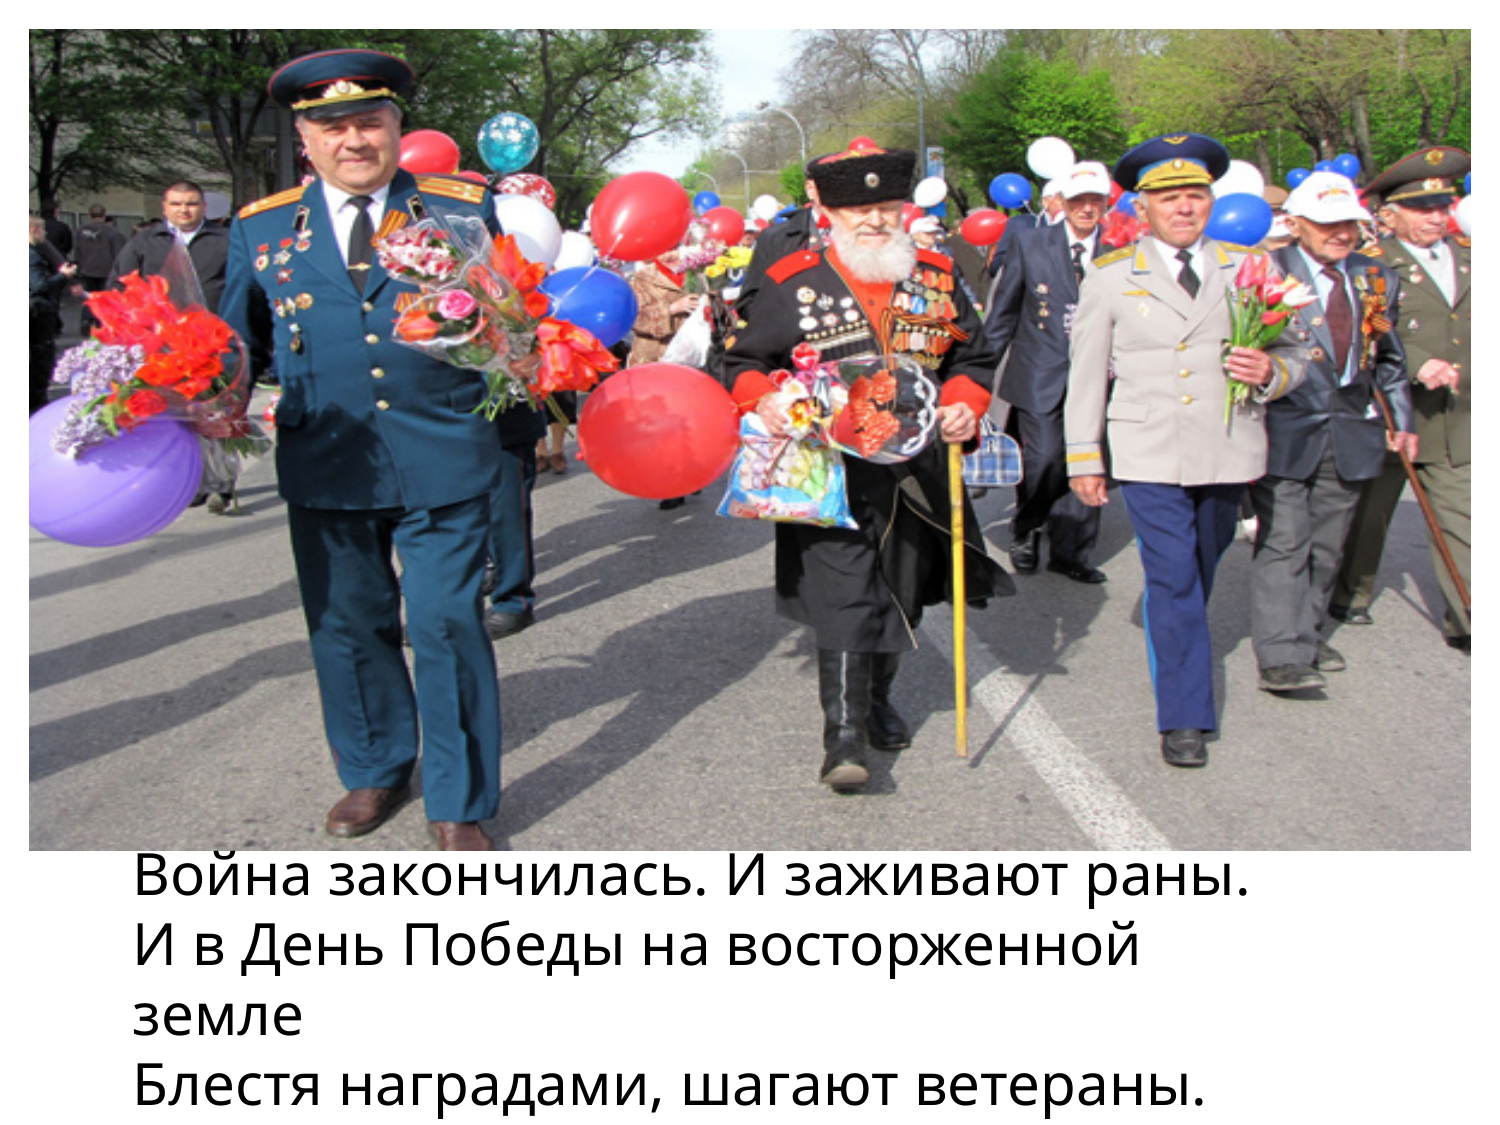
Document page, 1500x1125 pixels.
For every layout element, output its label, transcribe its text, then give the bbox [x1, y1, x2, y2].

picture [29, 29, 1471, 852]
text_box Война закончилась. И заживают раны. И в День Победы на восторженной земле Блестя наградами, шагают ветераны. Фронтовики, герои совесть наших дней. [118, 829, 1329, 1125]
